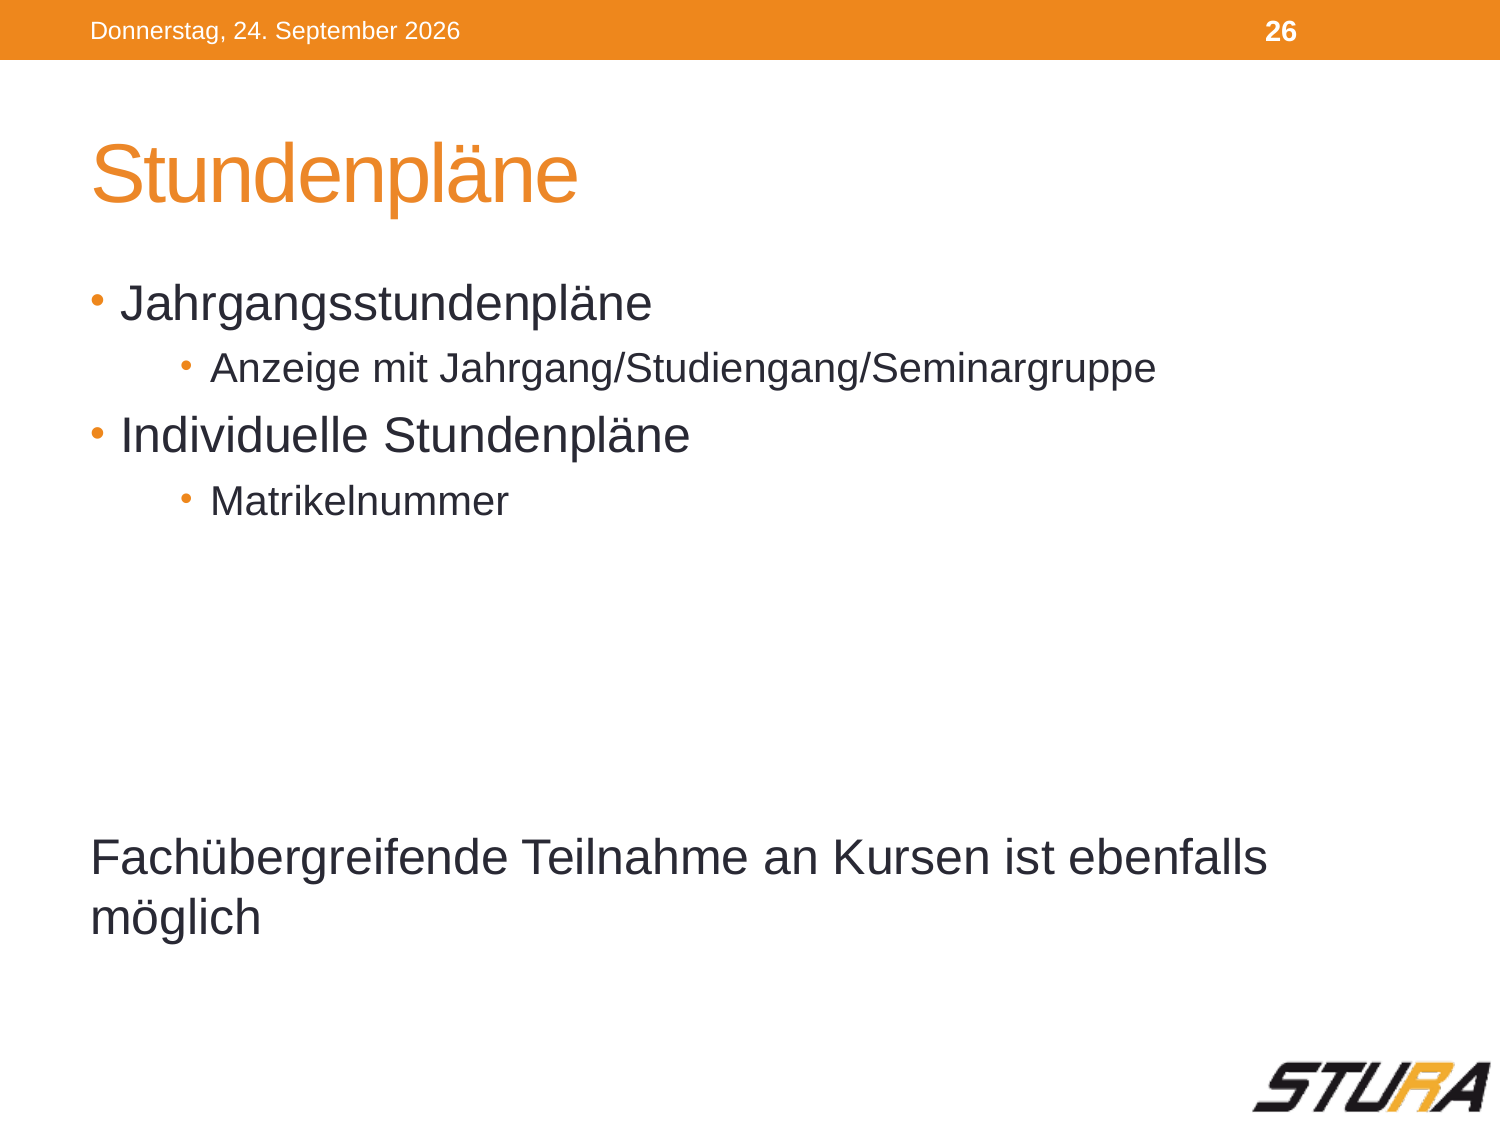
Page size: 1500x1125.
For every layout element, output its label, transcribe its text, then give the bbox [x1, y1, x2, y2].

title Stundenpläne [75, 87, 1426, 251]
text_box ‹Nr.› [1250, 3, 1426, 57]
list Jahrgangsstundenpläne Anzeige mit Jahrgang/Studiengang/Seminargruppe Individuelle Stundenpläne Matrikelnummer [75, 262, 1426, 591]
text_box Fachübergreifende Teilnahme an Kursen ist ebenfalls möglich [75, 816, 1426, 978]
text_box Mittwoch, 21. September 16 [75, 3, 550, 57]
